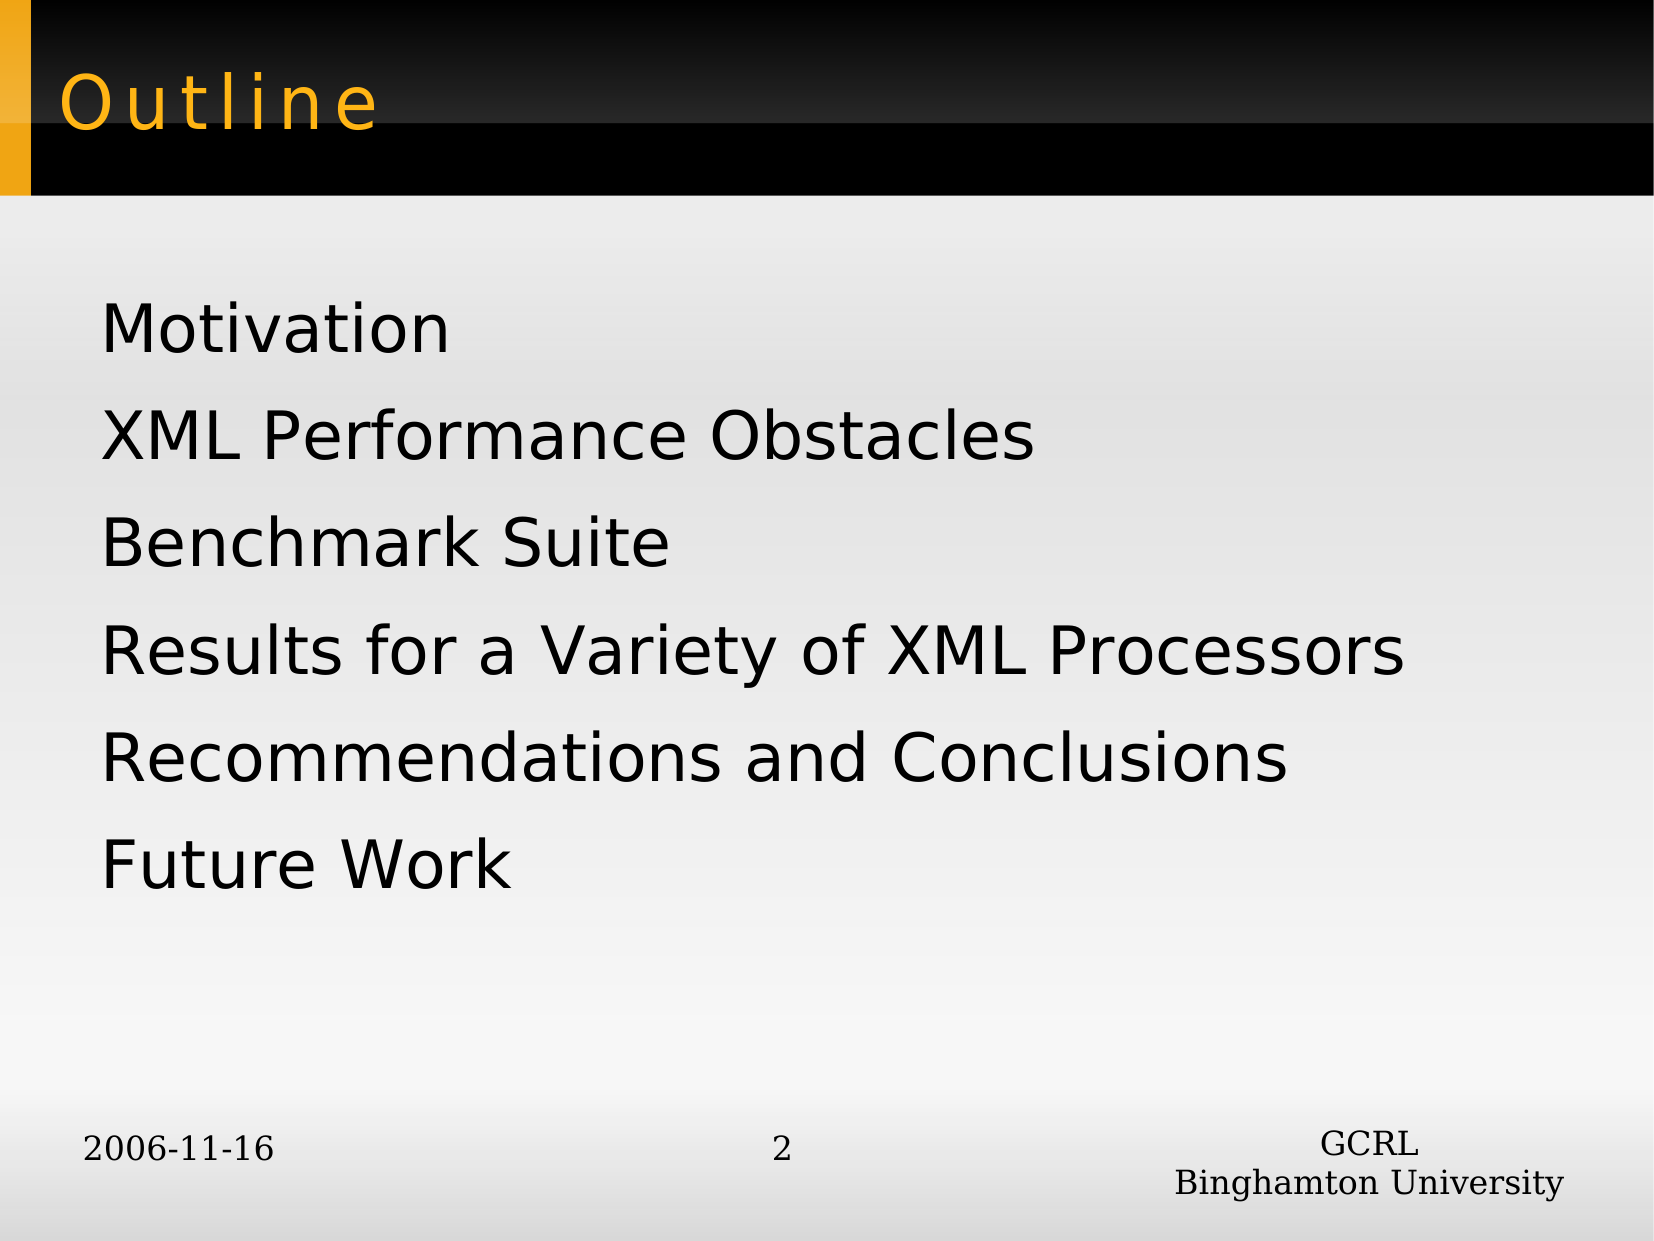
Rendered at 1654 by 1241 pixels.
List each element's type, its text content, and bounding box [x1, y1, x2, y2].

title Outline [59, 29, 1538, 178]
list Motivation XML Performance Obstacles Benchmark Suite Results for a Variety of XML Processors Recommendations and Conclusions Future Work [82, 290, 1571, 1109]
picture [0, 0, 1654, 1241]
